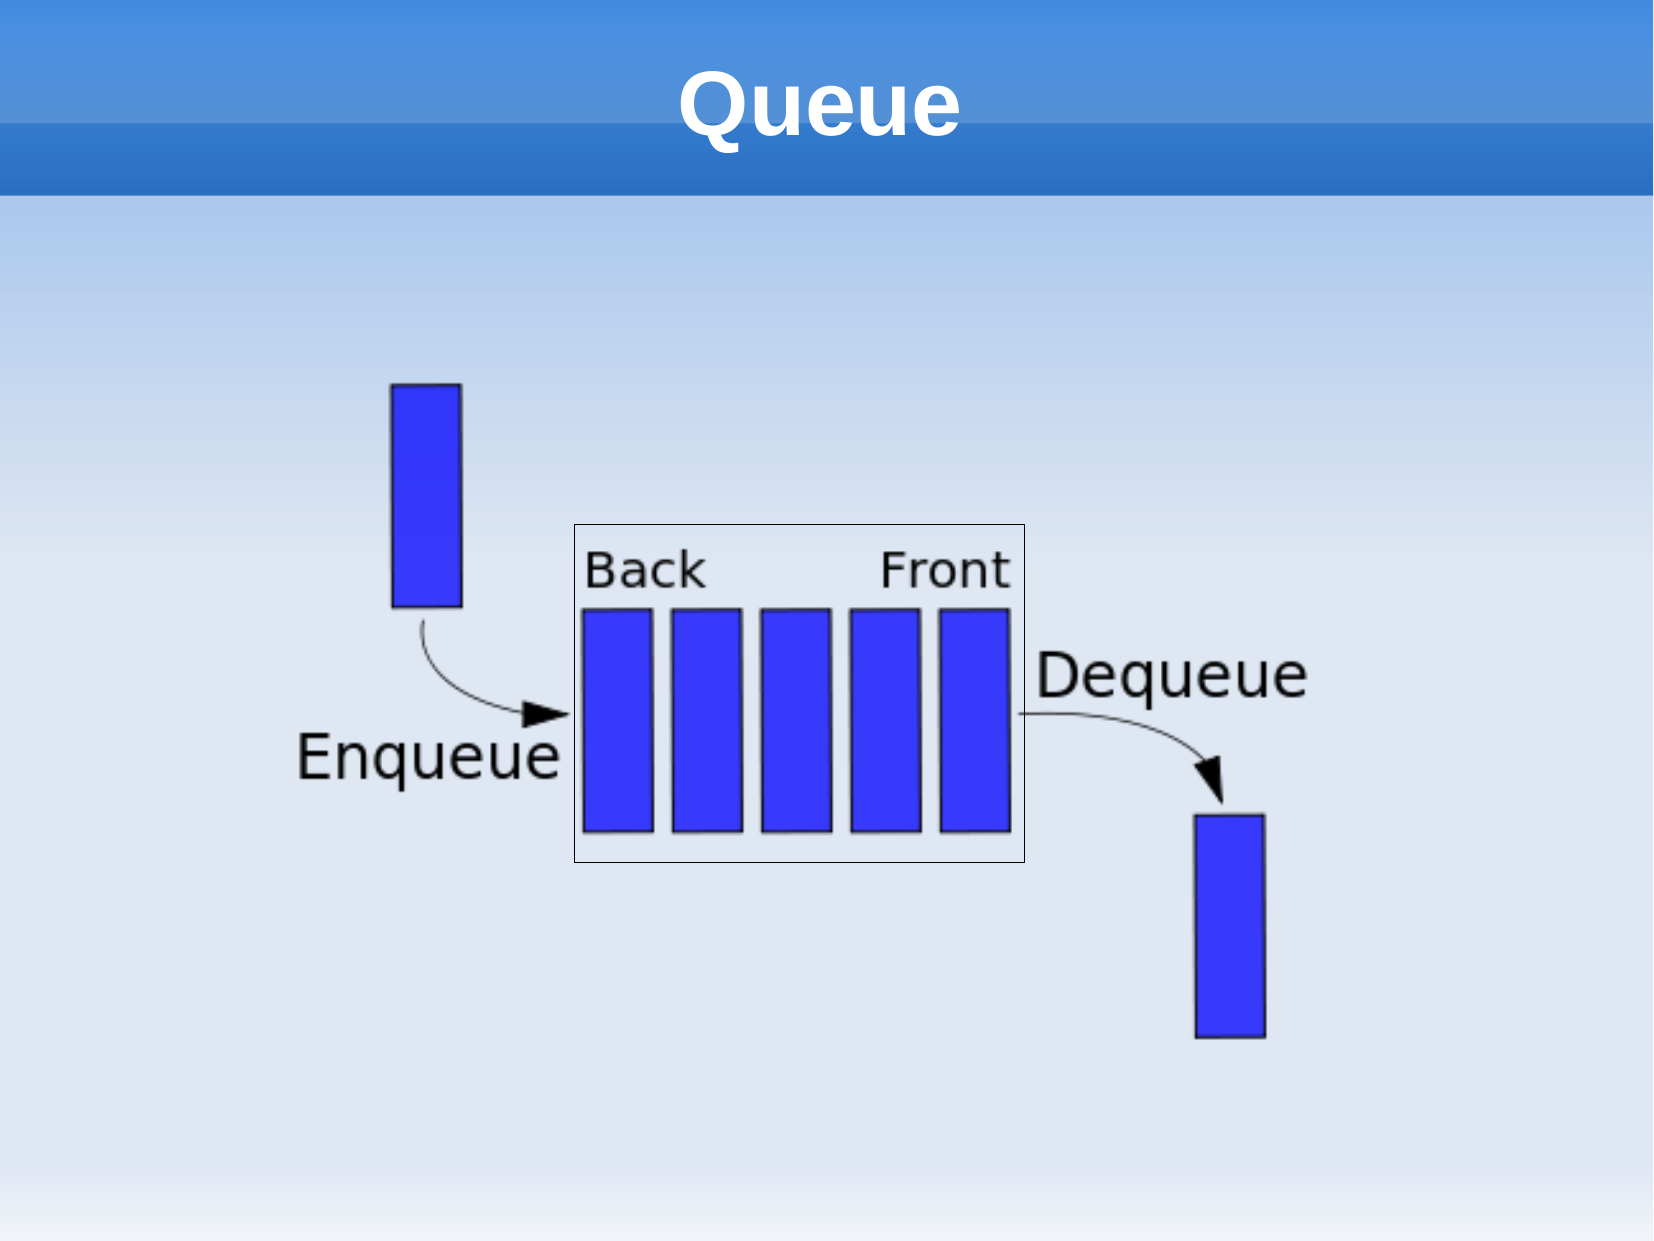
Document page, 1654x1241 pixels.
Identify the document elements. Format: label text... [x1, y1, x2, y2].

title Queue [76, 7, 1565, 200]
picture [0, 0, 1654, 1241]
